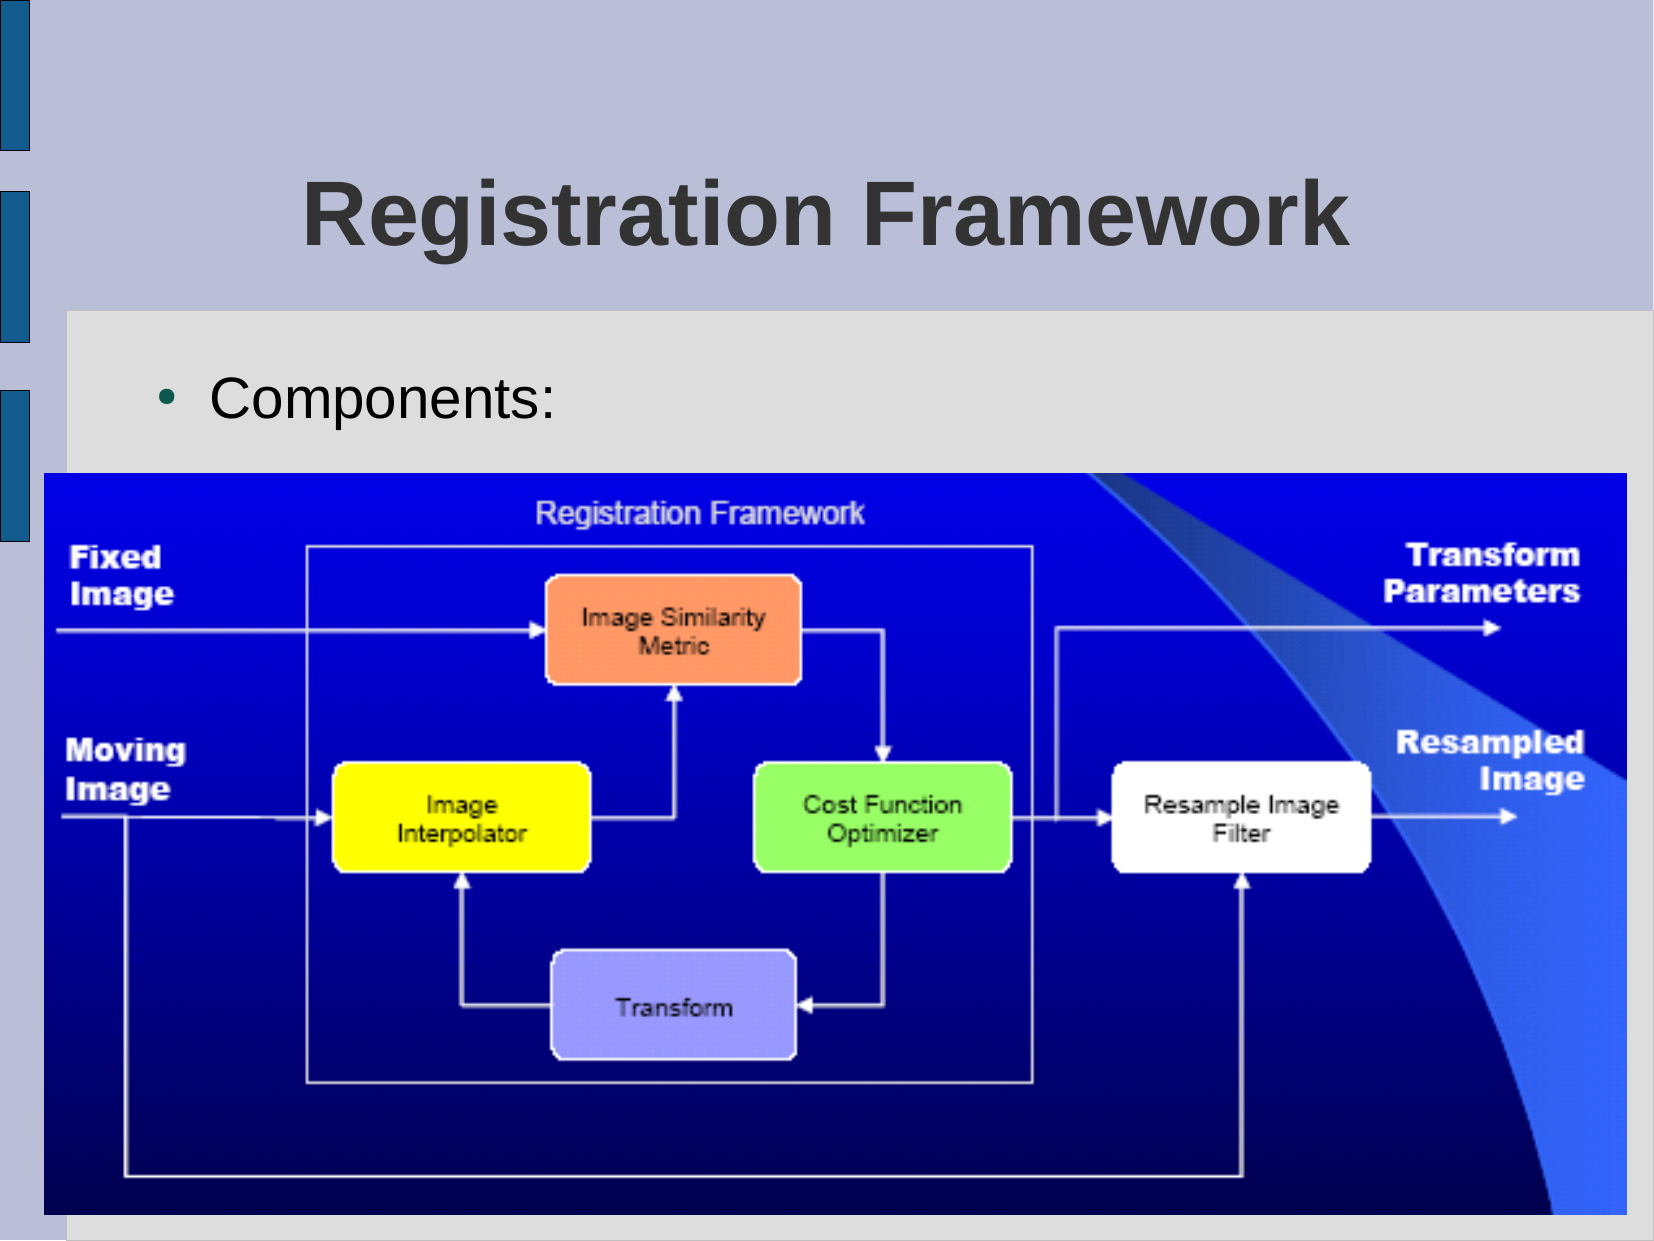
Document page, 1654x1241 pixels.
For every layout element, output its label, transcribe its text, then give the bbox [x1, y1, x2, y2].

title Registration Framework [124, 144, 1530, 283]
list Components: [123, 358, 813, 473]
picture [44, 473, 1627, 1215]
